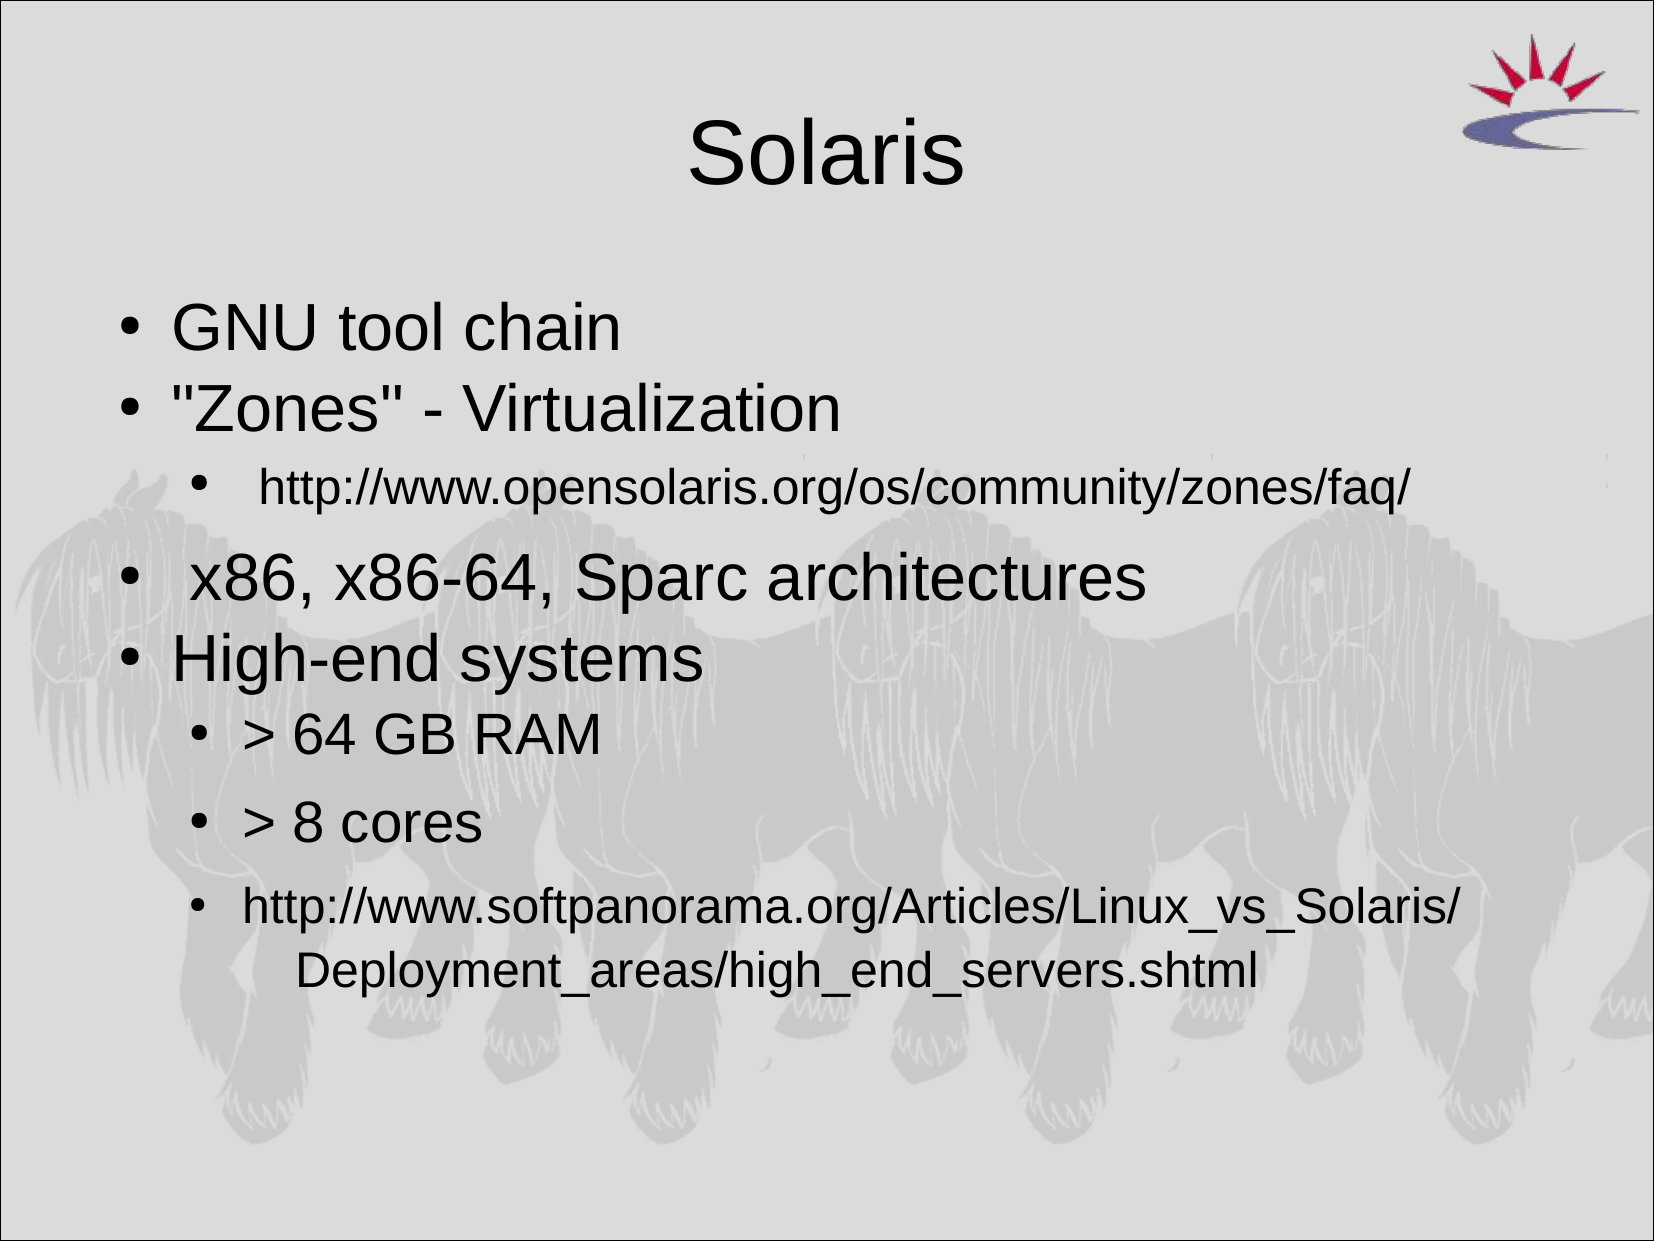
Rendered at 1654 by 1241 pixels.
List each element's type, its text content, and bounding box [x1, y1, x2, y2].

title Solaris [82, 56, 1571, 250]
list GNU tool chain "Zones" - Virtualization http://www.opensolaris.org/os/community/zones/faq/ x86, x86-64, Sparc architectures High-end systems > 64 GB RAM > 8 cores http://www.softpanorama.org/Articles/Linux_vs_Solaris/Deployment_areas/high_end_servers.shtml [82, 290, 1571, 1094]
picture [1462, 34, 1640, 151]
